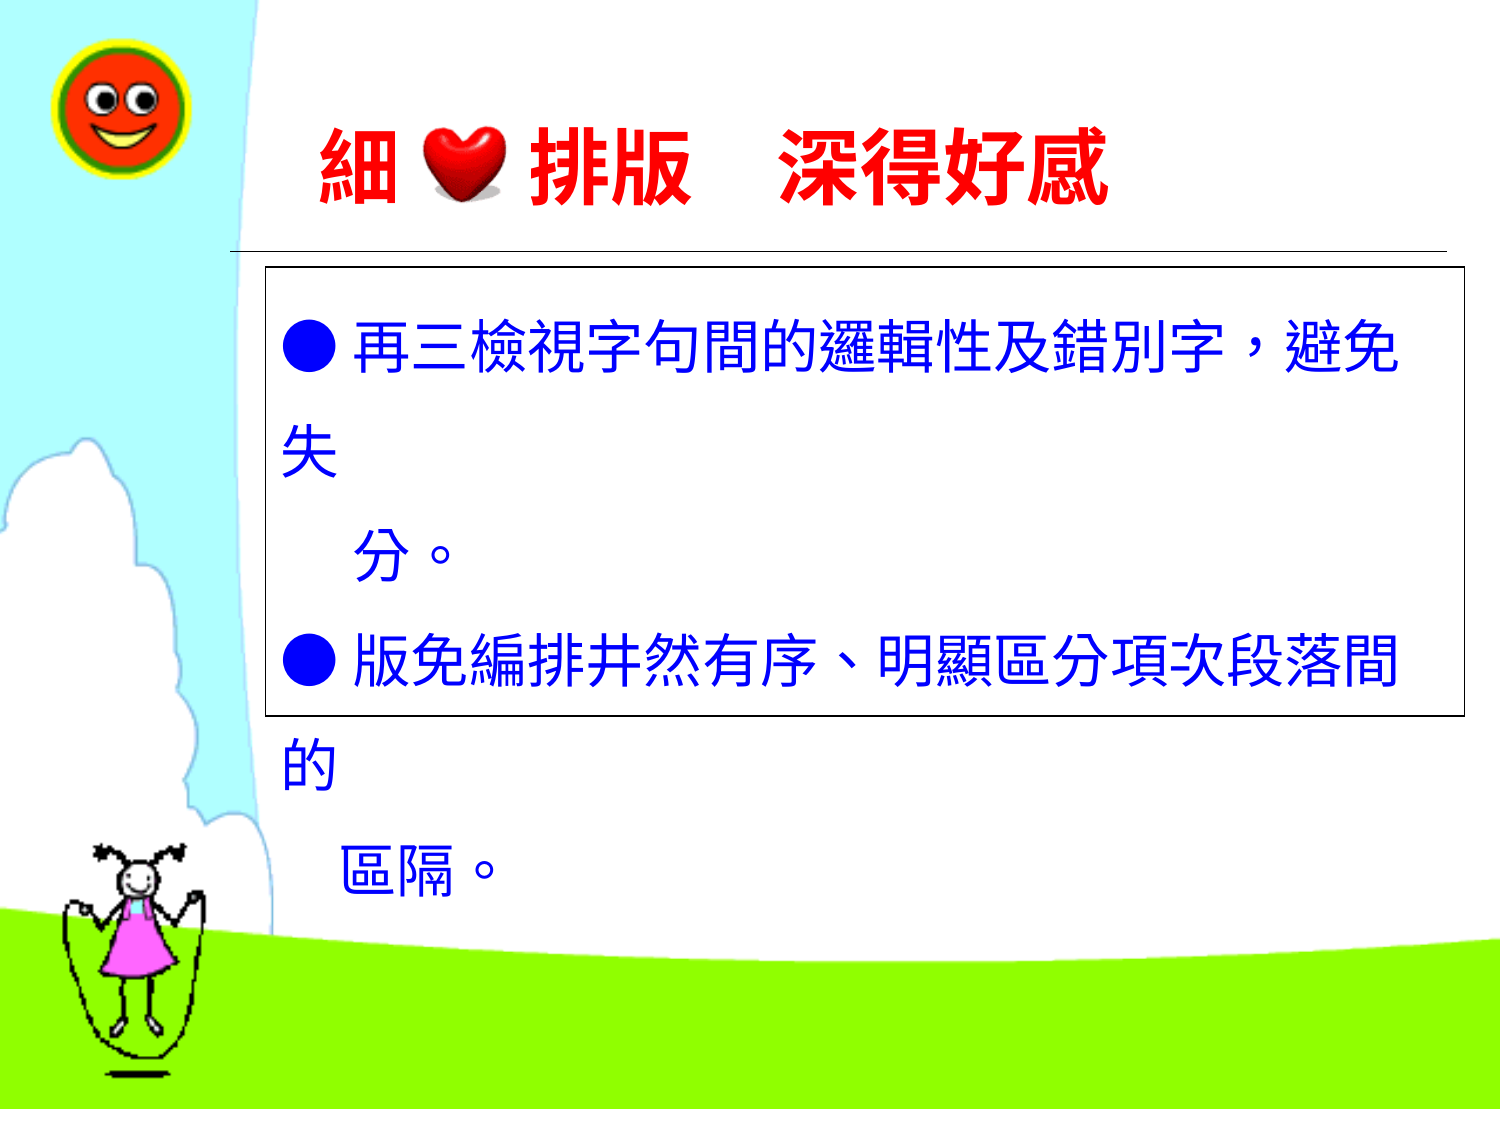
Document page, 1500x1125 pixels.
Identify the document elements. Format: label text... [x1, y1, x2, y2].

text_box 細 排版 深得好感 [206, 100, 1223, 229]
text_box ●再三檢視字句間的邏輯性及錯別字，避免失 分。 ●版免編排井然有序、明顯區分項次段落間的 區隔。 [266, 267, 1465, 716]
picture [0, 0, 1500, 1109]
